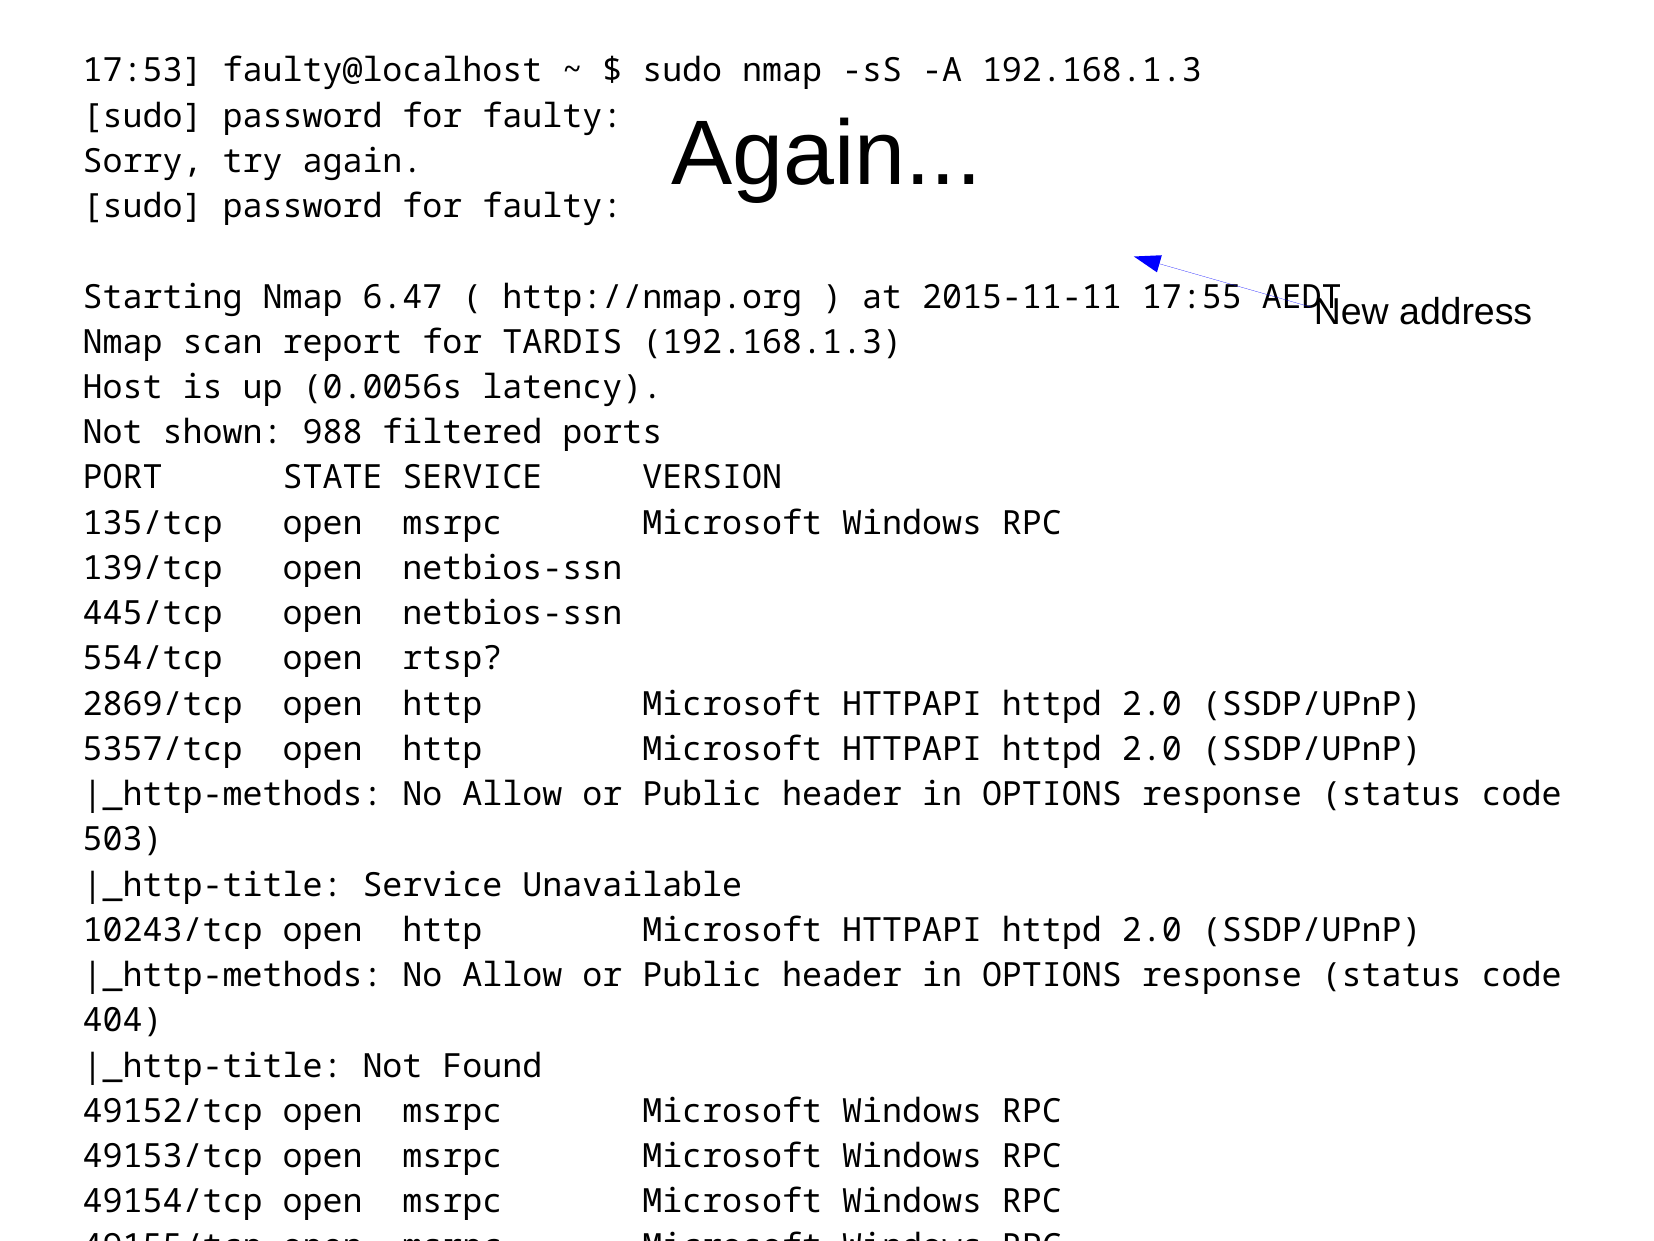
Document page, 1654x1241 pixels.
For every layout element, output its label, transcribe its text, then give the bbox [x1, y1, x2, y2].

text_box New address [1299, 283, 1560, 341]
title Again... [82, 49, 1571, 212]
subtitle 17:53] faulty@localhost ~ $ sudo nmap -sS -A 192.168.1.3 [sudo] password for faulty: Sorry, try again. [sudo] password for faulty: Starting Nmap 6.47 ( http://nmap.org ) at 2015-11-11 17:55 AEDT Nmap scan report for TARDIS (192.168.1.3) Host is up (0.0056s latency). Not shown: 988 filtered ports PORT STATE SERVICE VERSION 135/tcp open msrpc Microsoft Windows RPC 139/tcp open netbios-ssn 445/tcp open netbios-ssn 554/tcp open rtsp? 2869/tcp open http Microsoft HTTPAPI httpd 2.0 (SSDP/UPnP) 5357/tcp open http Microsoft HTTPAPI httpd 2.0 (SSDP/UPnP) |_http-methods: No Allow or Public header in OPTIONS response (status code 503) |_http-title: Service Unavailable 10243/tcp open http Microsoft HTTPAPI httpd 2.0 (SSDP/UPnP) |_http-methods: No Allow or Public header in OPTIONS response (status code 404) |_http-title: Not Found 49152/tcp open msrpc Microsoft Windows RPC 49153/tcp open msrpc Microsoft Windows RPC 49154/tcp open msrpc Microsoft Windows RPC 49155/tcp open msrpc Microsoft Windows RPC 49176/tcp open msrpc Microsoft Windows RPC [82, 212, 1571, 1193]
